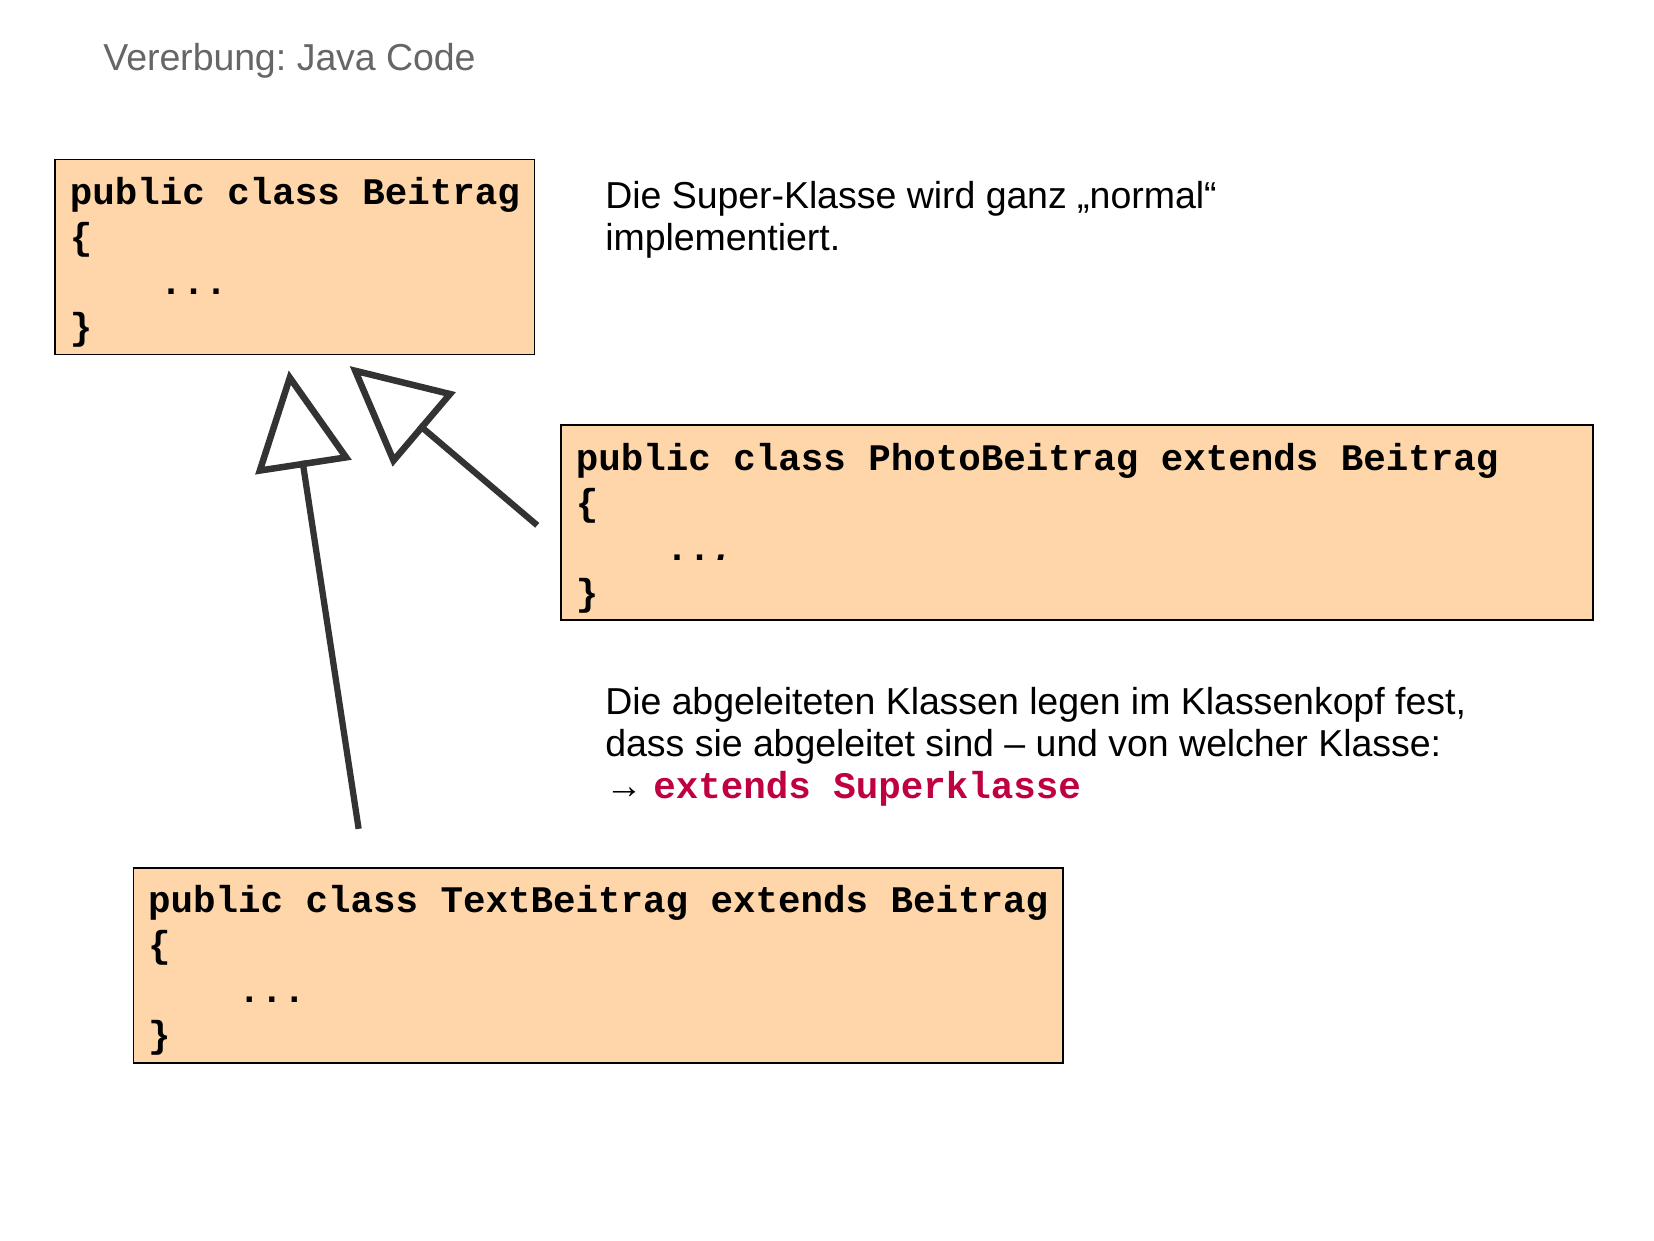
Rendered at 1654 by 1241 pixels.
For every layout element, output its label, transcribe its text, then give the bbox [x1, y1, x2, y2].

text_box public class Beitrag { ... } [55, 159, 535, 355]
text_box public class PhotoBeitrag extends Beitrag { ... } [561, 425, 1594, 621]
text_box public class TextBeitrag extends Beitrag { ... } [133, 868, 1063, 1063]
text_box Die Super-Klasse wird ganz „normal“ implementiert. [590, 166, 1241, 266]
text_box Die abgeleiteten Klassen legen im Klassenkopf fest, dass sie abgeleitet sind – und von welcher Klasse: → extends Superklasse [590, 673, 1565, 857]
text_box Vererbung: Java Code [88, 29, 1565, 87]
